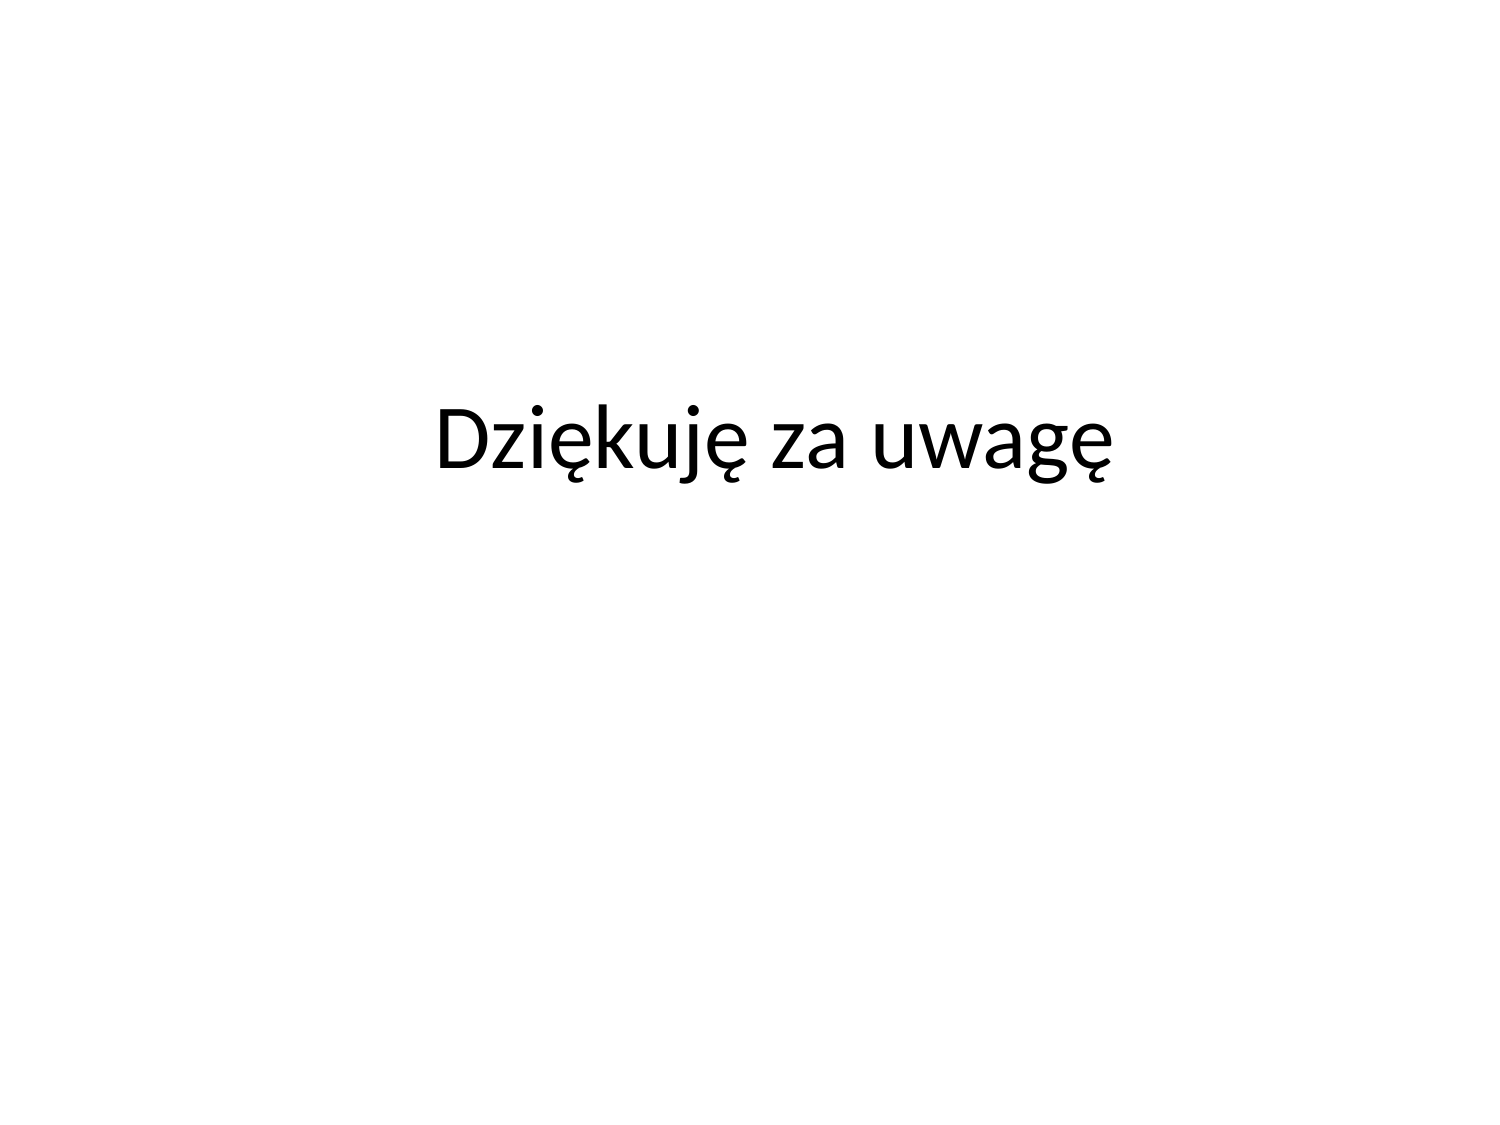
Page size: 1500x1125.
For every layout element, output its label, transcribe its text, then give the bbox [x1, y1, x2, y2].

text_box Dziękuję za uwagę [100, 338, 1451, 526]
